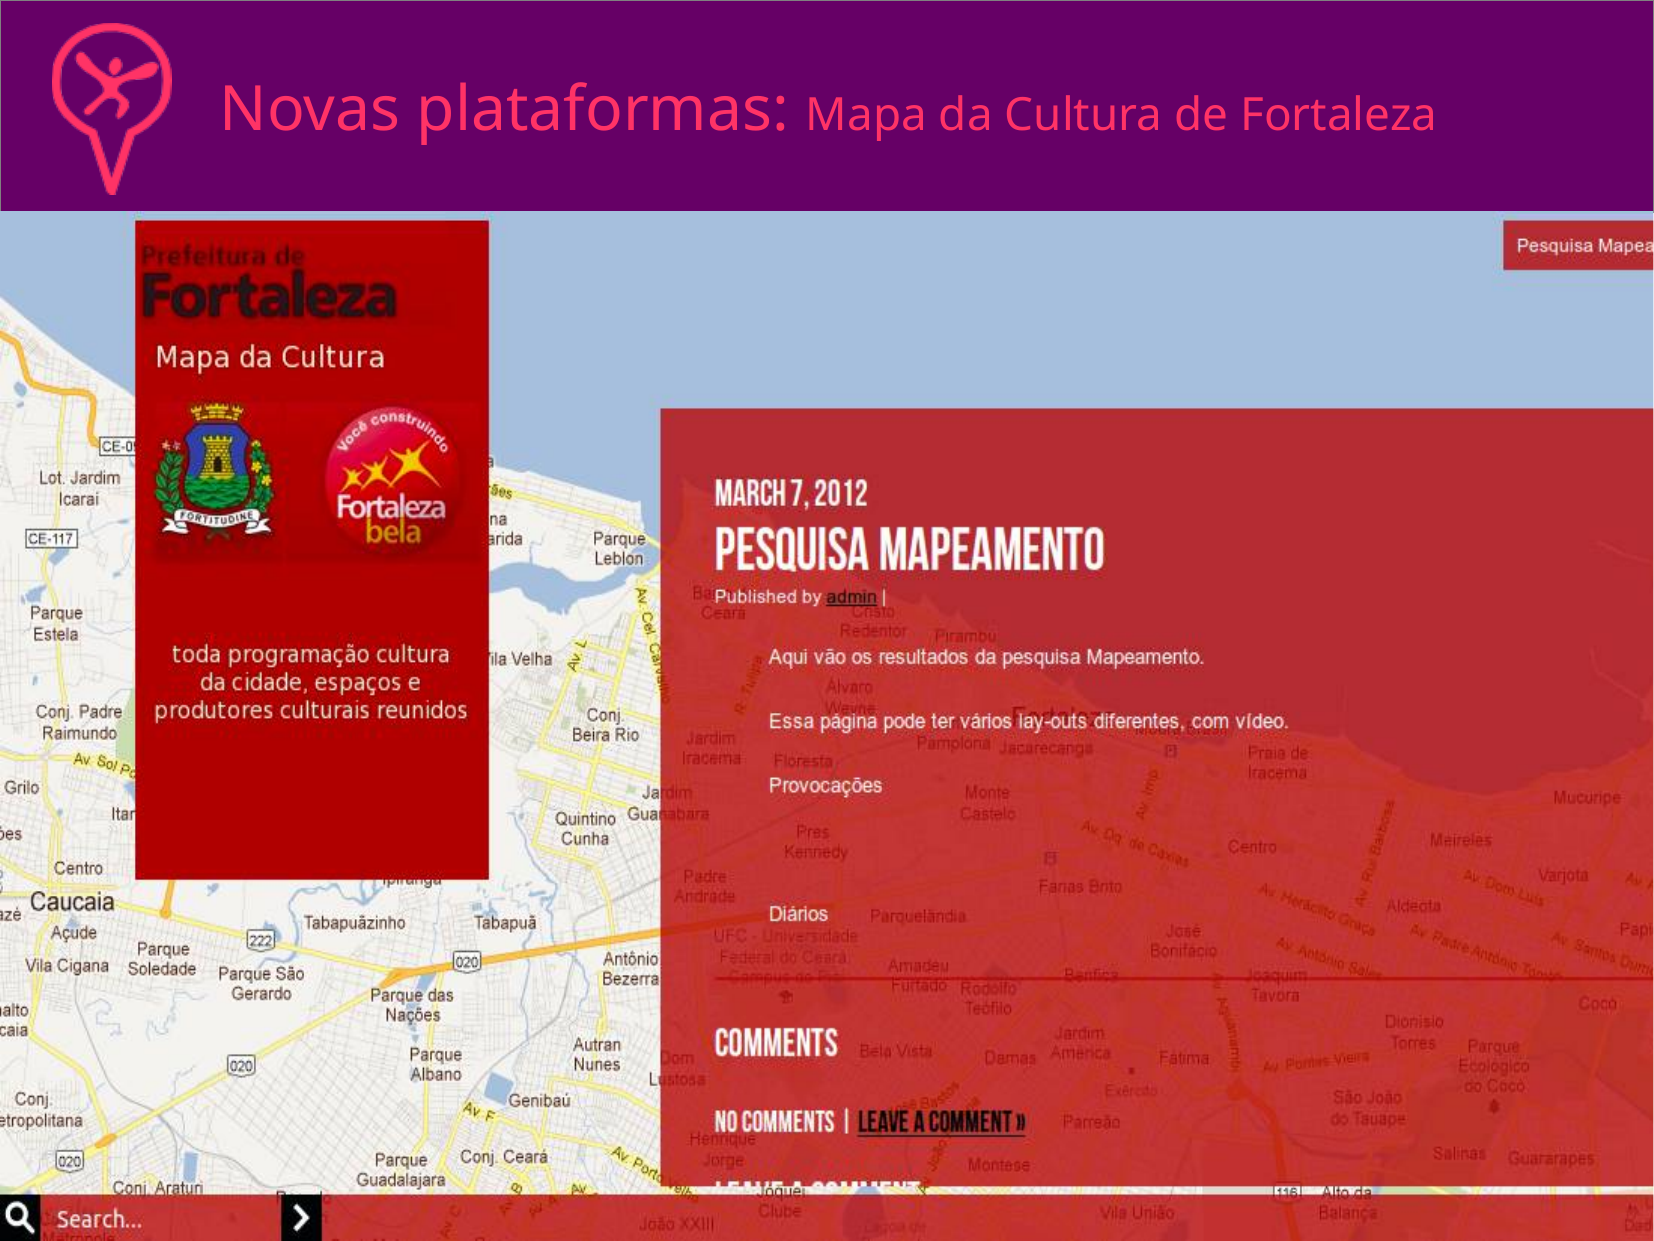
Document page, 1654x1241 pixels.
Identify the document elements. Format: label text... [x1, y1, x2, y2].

picture [52, 23, 172, 195]
picture [0, 211, 1654, 1241]
text_box [0, 0, 1654, 211]
title Novas plataformas: Mapa da Cultura de Fortaleza [106, 23, 1595, 190]
